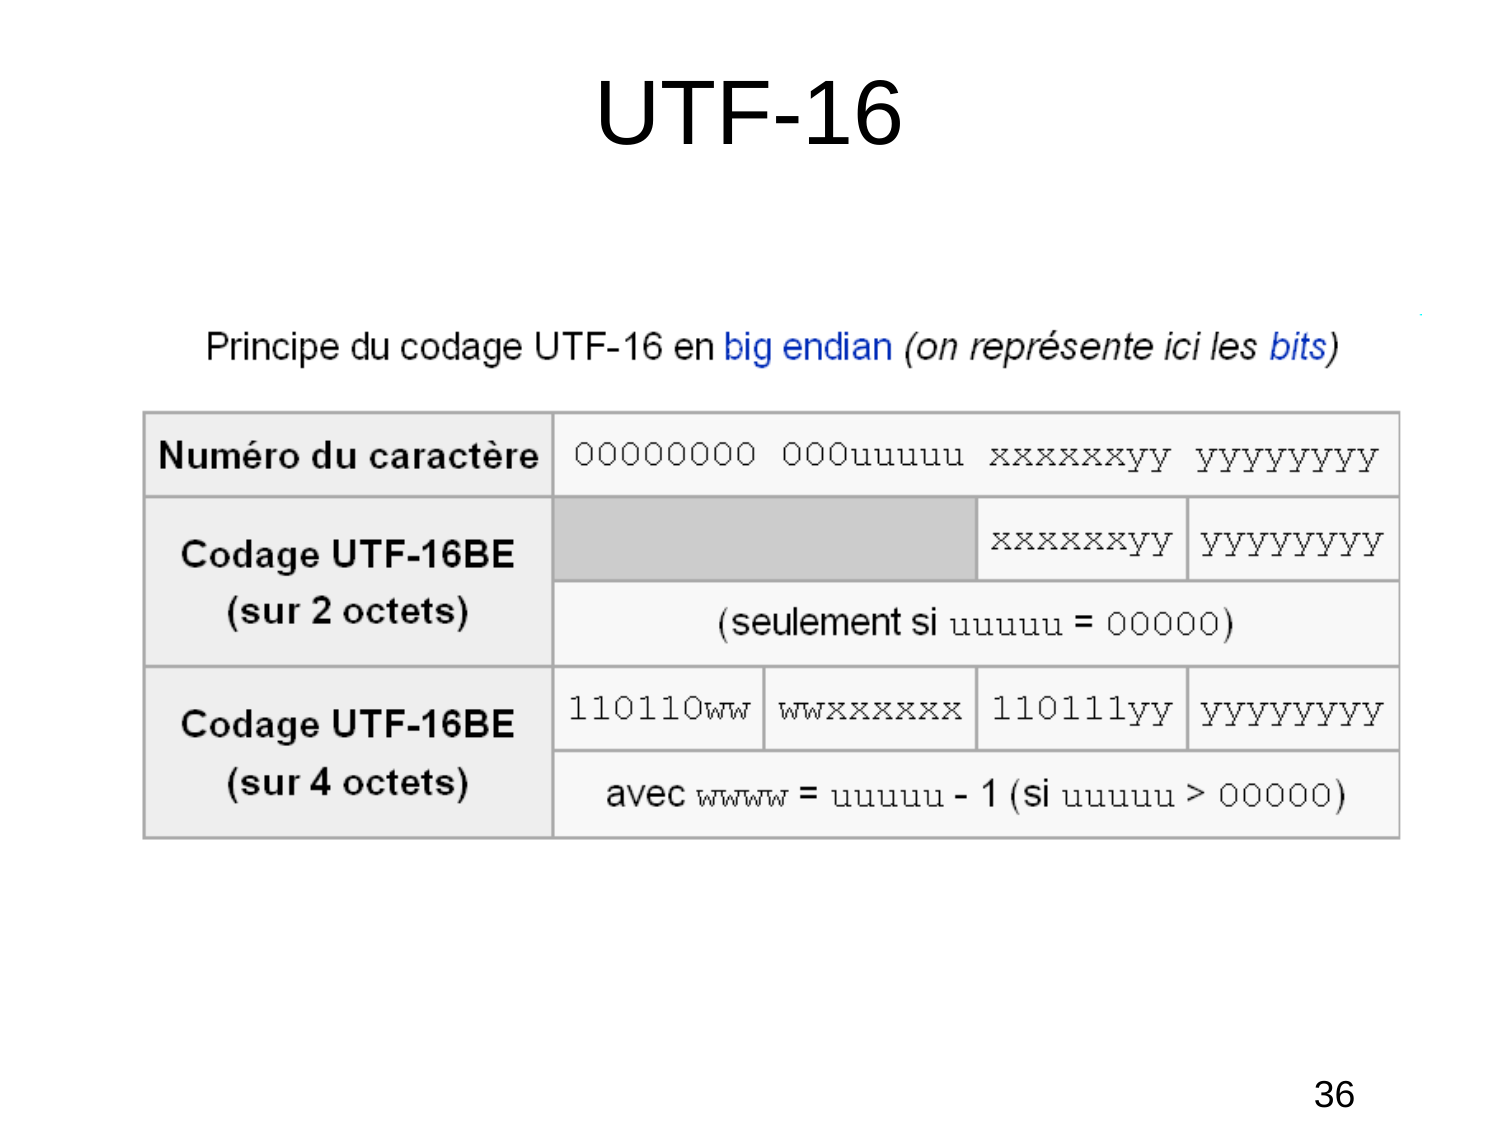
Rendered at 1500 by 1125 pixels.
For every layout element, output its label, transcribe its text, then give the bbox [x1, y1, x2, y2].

picture [123, 314, 1422, 858]
title UTF-16 [75, 45, 1425, 233]
